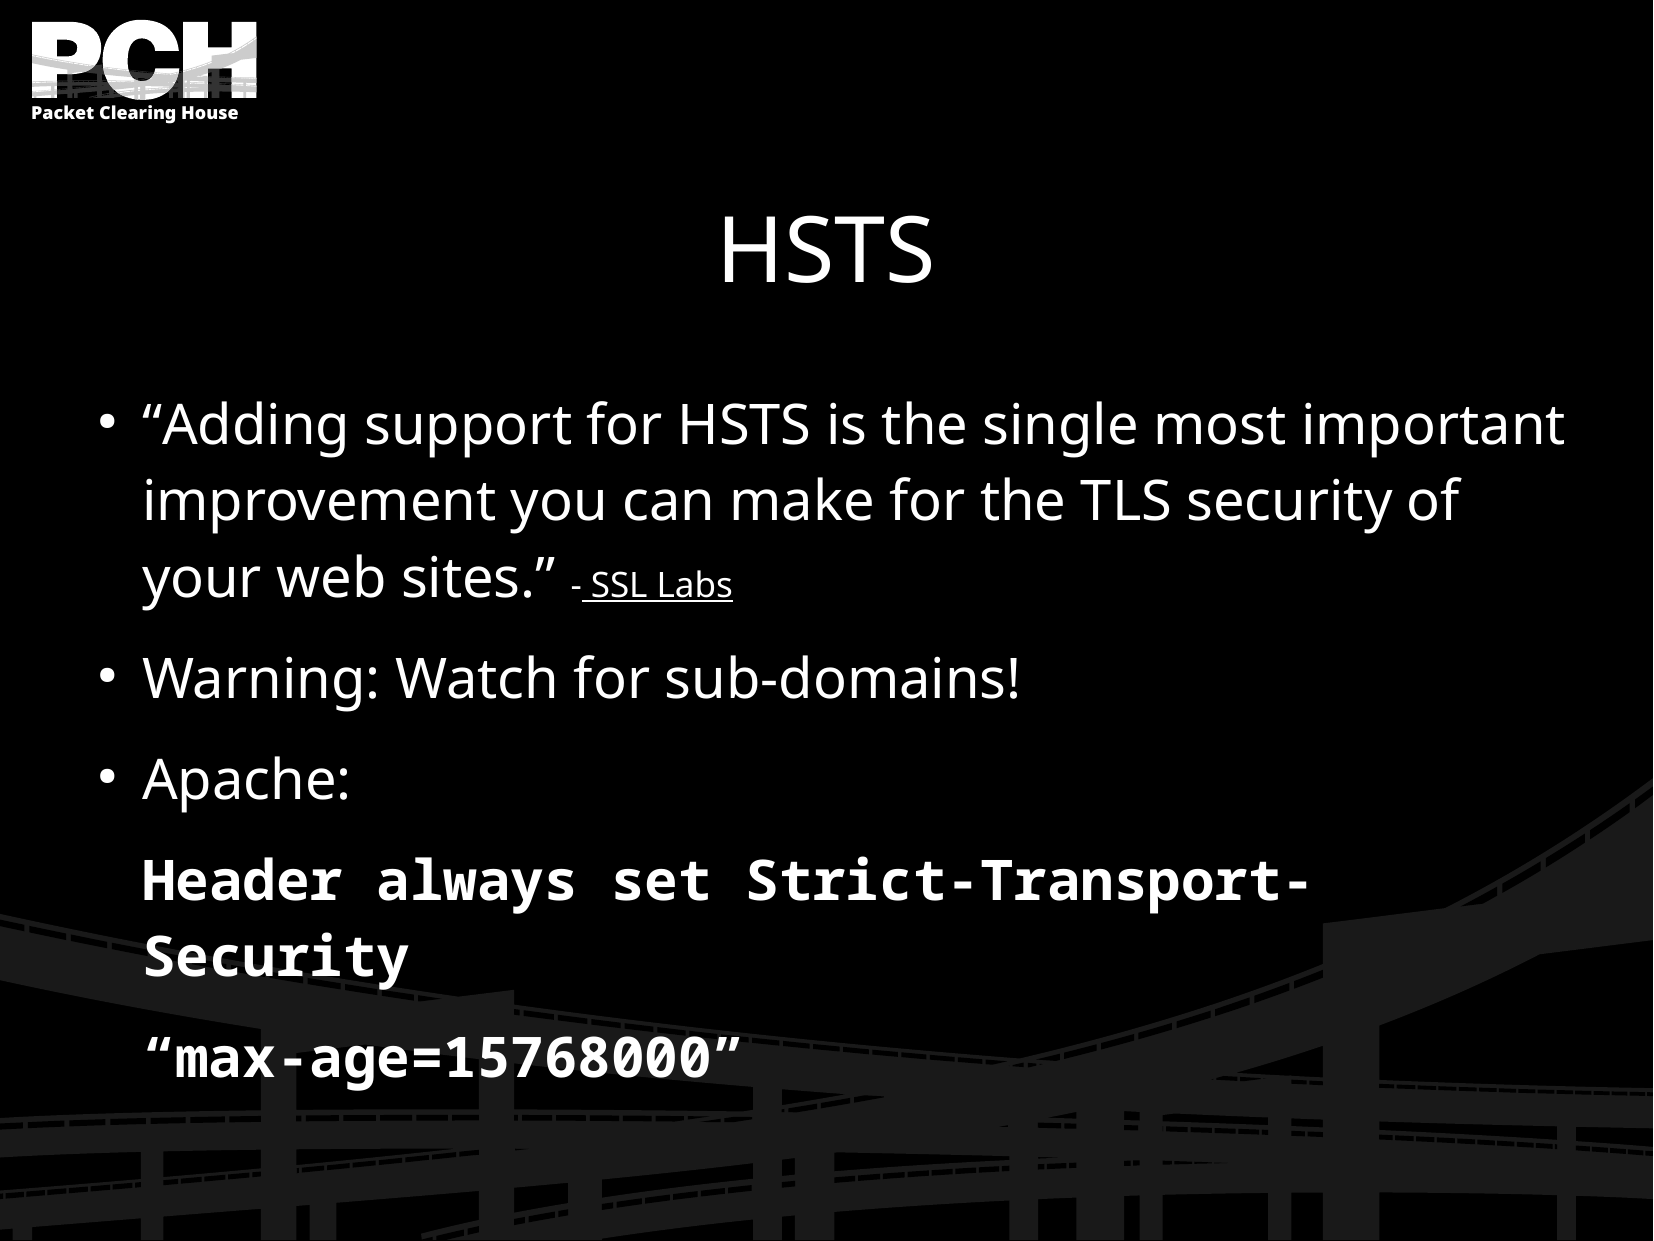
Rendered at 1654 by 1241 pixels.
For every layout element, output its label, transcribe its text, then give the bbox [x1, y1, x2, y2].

title HSTS [82, 143, 1571, 352]
list “Adding support for HSTS is the single most important improvement you can make for the TLS security of your web sites.” - SSL Labs Warning: Watch for sub-domains! Apache: Header always set Strict-Transport-Security “max-age=15768000” [82, 384, 1571, 1105]
